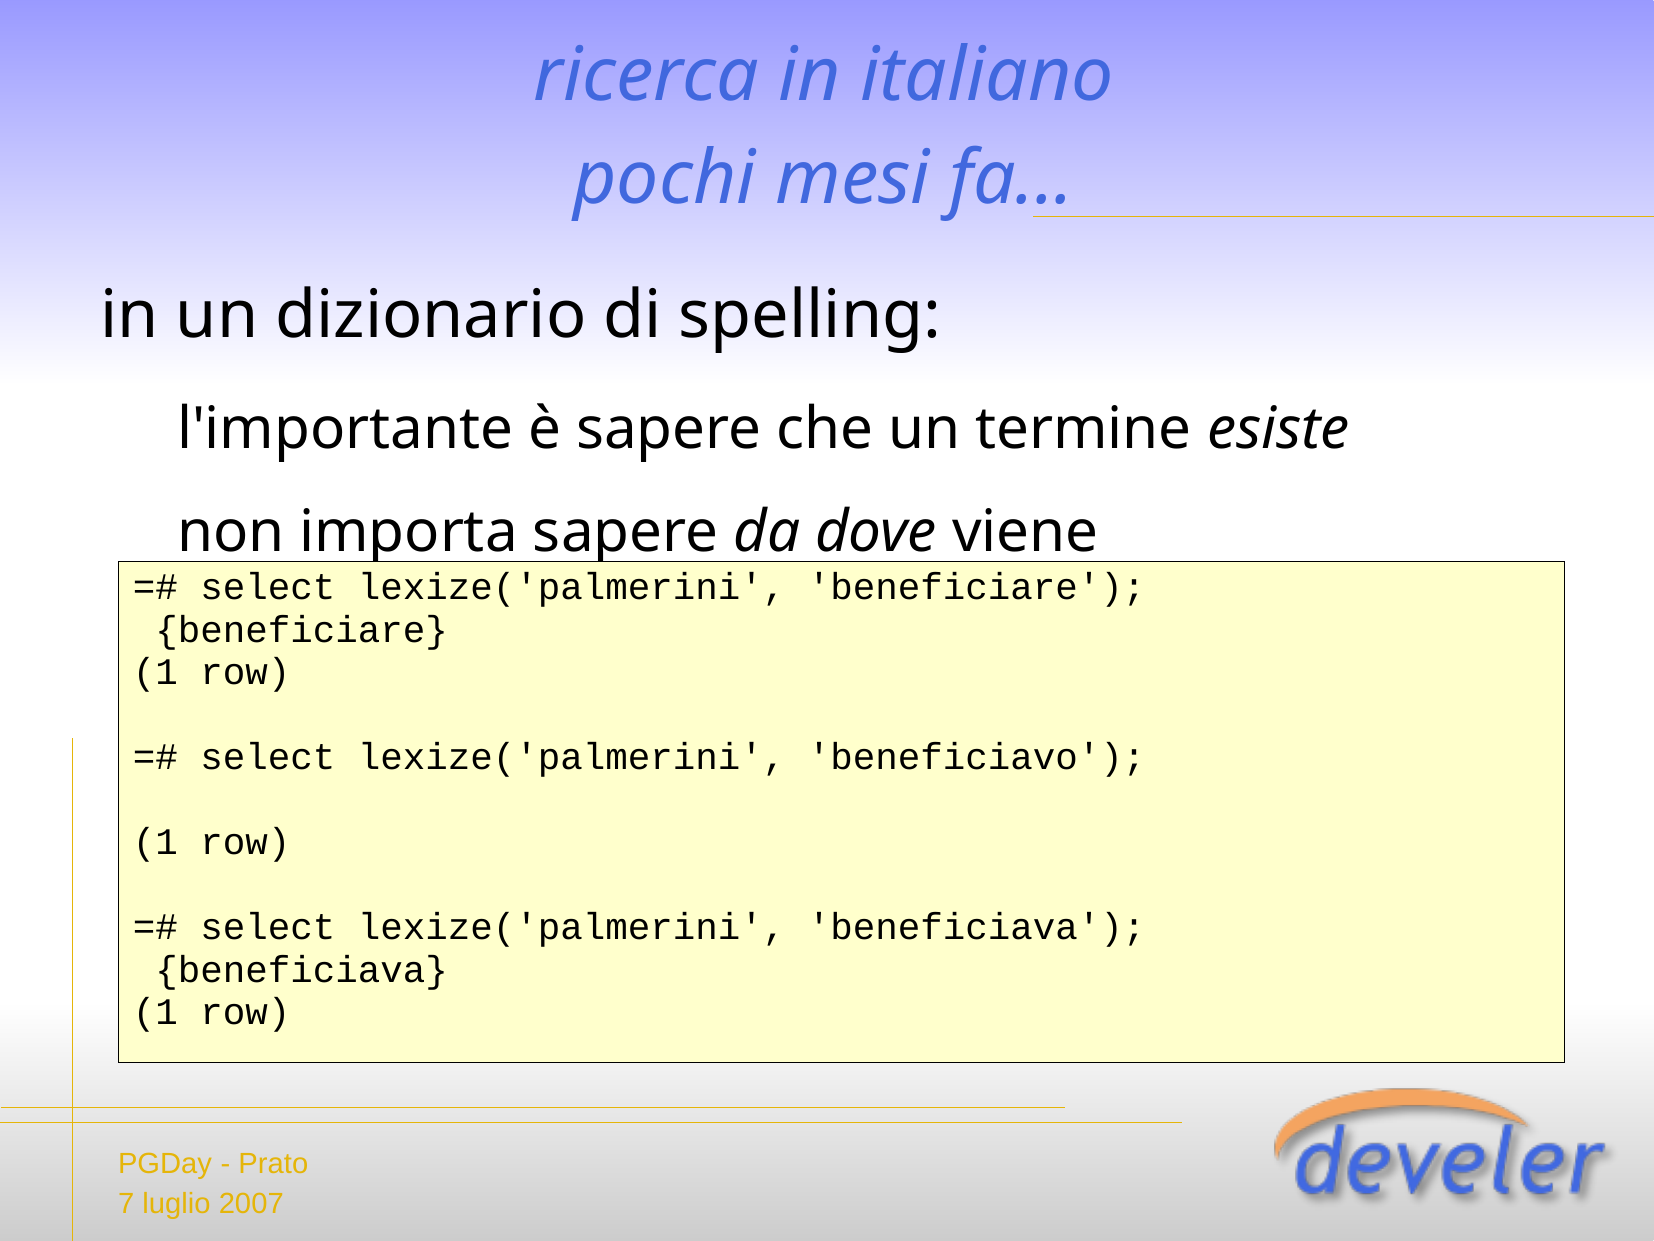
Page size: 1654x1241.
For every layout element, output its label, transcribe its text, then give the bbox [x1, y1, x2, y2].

list in un dizionario di spelling: l'importante è sapere che un termine esiste non importa sapere da dove viene [82, 265, 1571, 1078]
text_box =# select lexize('palmerini', 'beneficiare'); {beneficiare} (1 row) =# select lexize('palmerini', 'beneficiavo'); (1 row) =# select lexize('palmerini', 'beneficiava'); {beneficiava} (1 row) [118, 561, 1565, 1063]
title ricerca in italiano pochi mesi fa... [82, 35, 1565, 211]
picture [1269, 1083, 1622, 1211]
